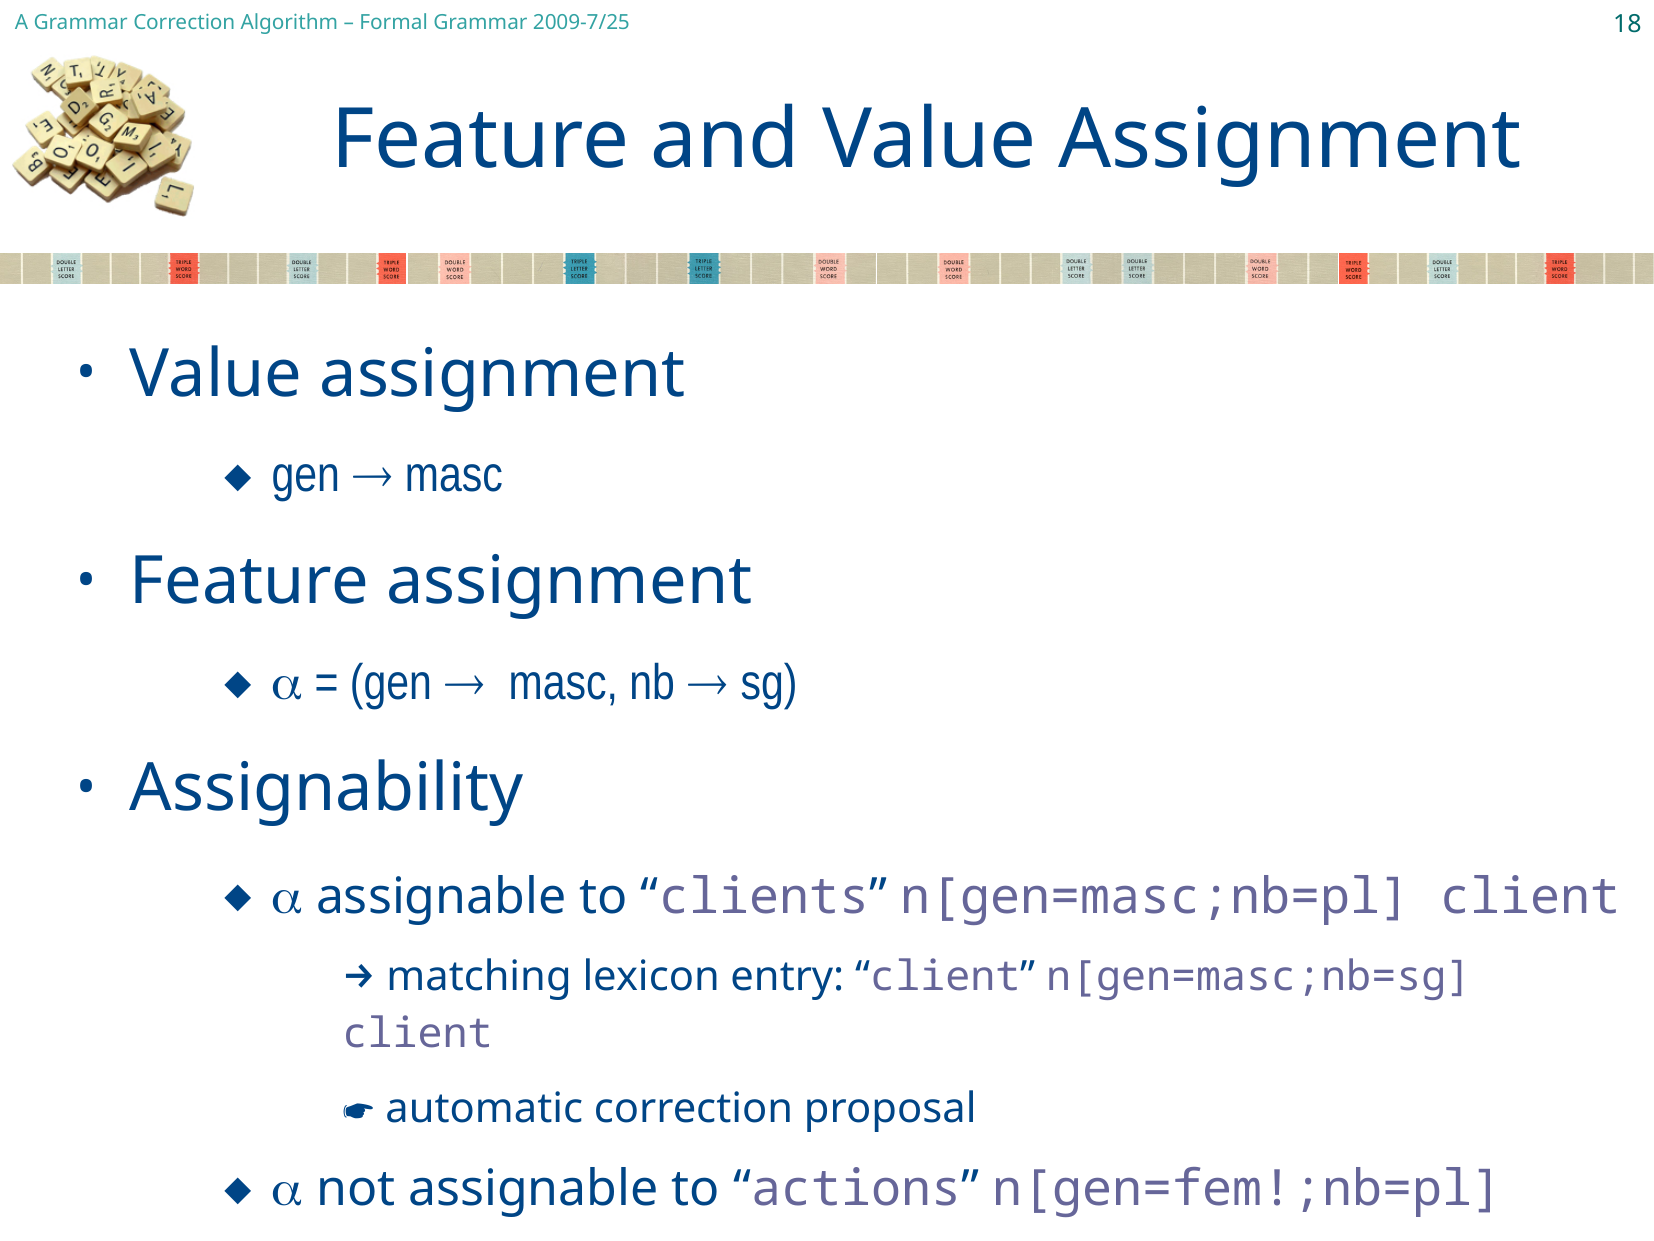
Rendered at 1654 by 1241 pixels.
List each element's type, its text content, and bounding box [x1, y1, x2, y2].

picture [877, 253, 1338, 284]
list Value assignment gen  masc Feature assignment α = (gen  masc, nb  sg) Assignability α assignable to “clients” n[gen=masc;nb=pl] client → matching lexicon entry: “client” n[gen=masc;nb=sg] client ☛ automatic correction proposal α not assignable to “actions” n[gen=fem!;nb=pl] [59, 324, 1625, 1196]
picture [11, 53, 195, 219]
picture [1339, 253, 1654, 284]
picture [408, 253, 876, 284]
title Feature and Value Assignment [218, 31, 1636, 239]
picture [0, 253, 406, 284]
